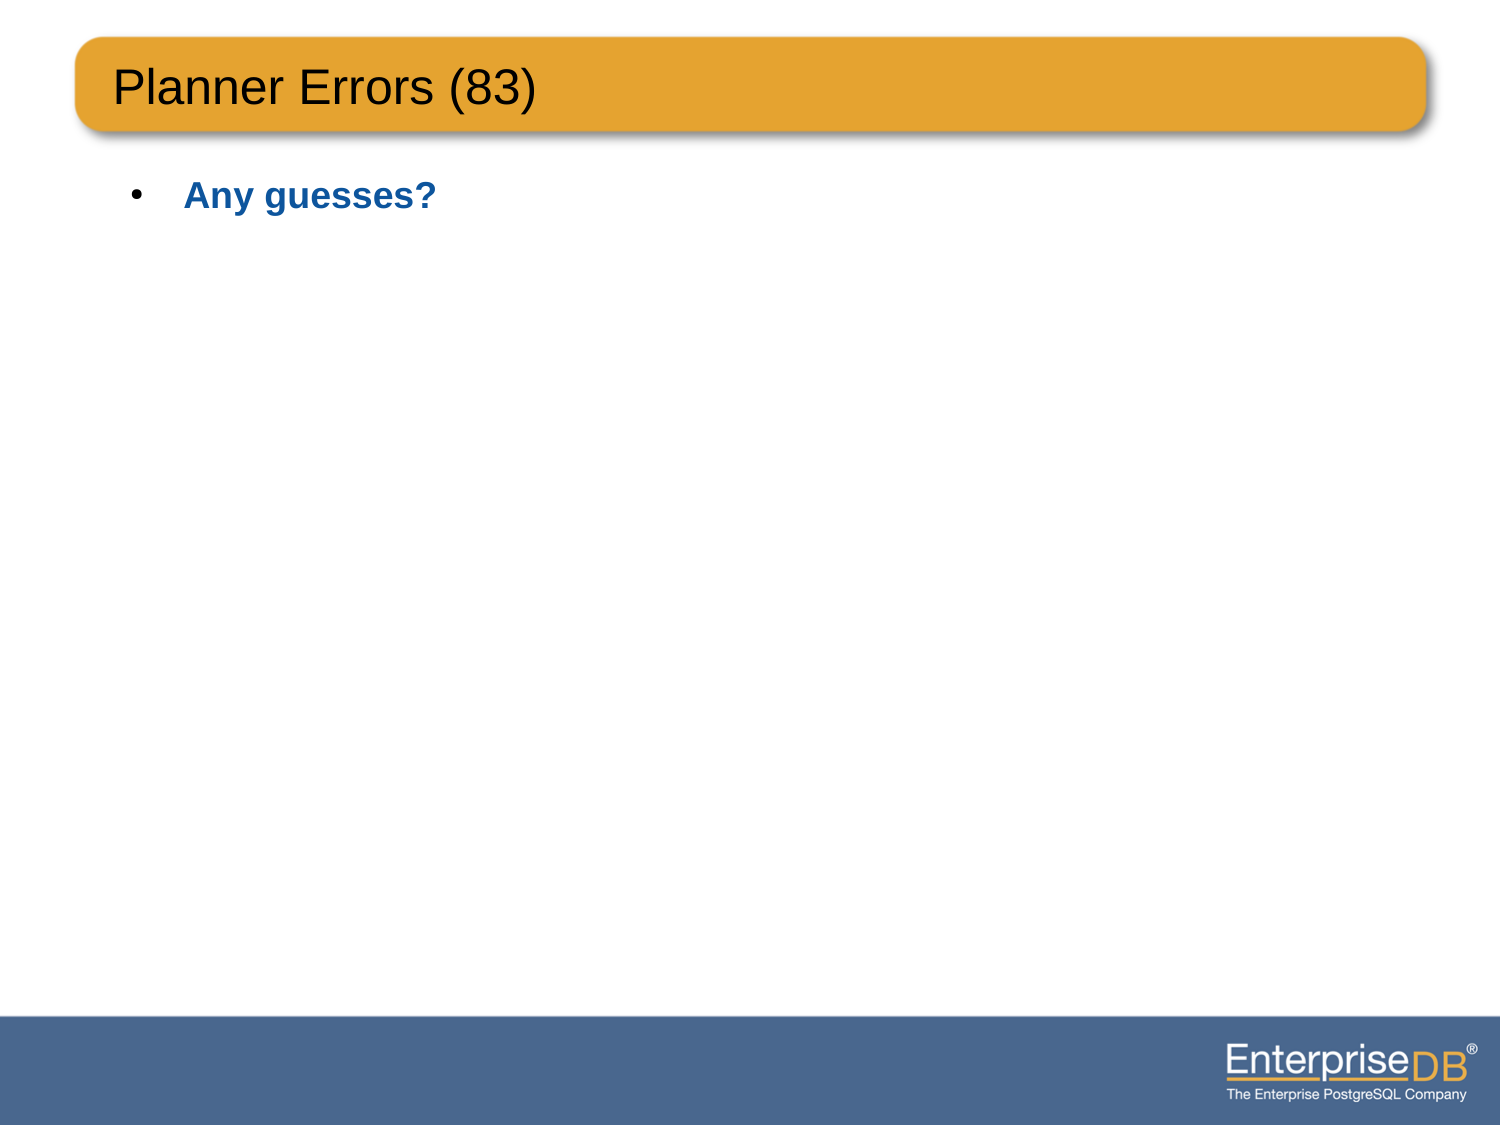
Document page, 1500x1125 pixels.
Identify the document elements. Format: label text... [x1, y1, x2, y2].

list Any guesses? [112, 174, 1388, 948]
title Planner Errors (83) [112, 37, 1388, 138]
picture [0, 0, 1500, 1125]
